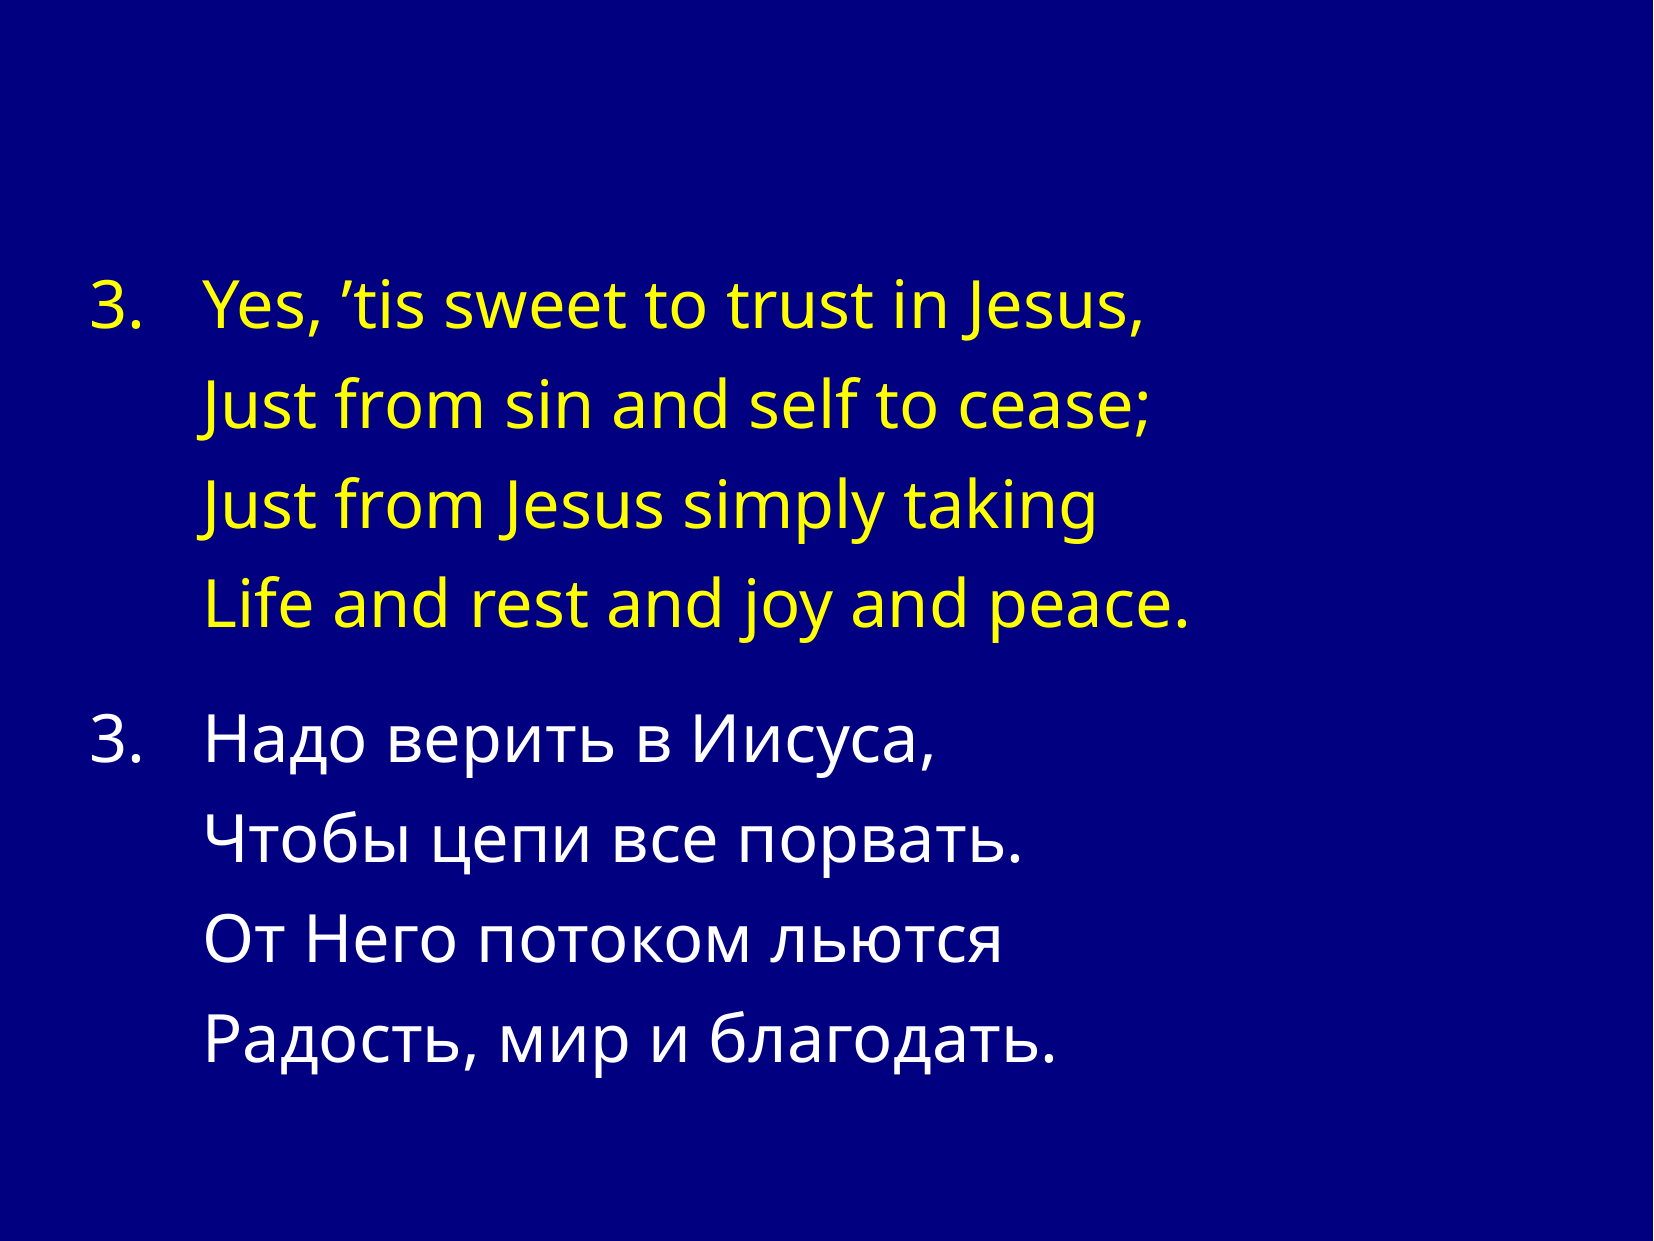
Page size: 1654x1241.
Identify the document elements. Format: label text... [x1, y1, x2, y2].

text_box 3. Надо верить в Иисуса, Чтобы цепи все порвать. От Него потоком льются Радость, мир и благодать. [75, 675, 1576, 1163]
text_box 3. Yes, ’tis sweet to trust in Jesus, Just from sin and self to cease; Just from Jesus simply taking Life and rest and joy and peace. [75, 150, 1576, 638]
